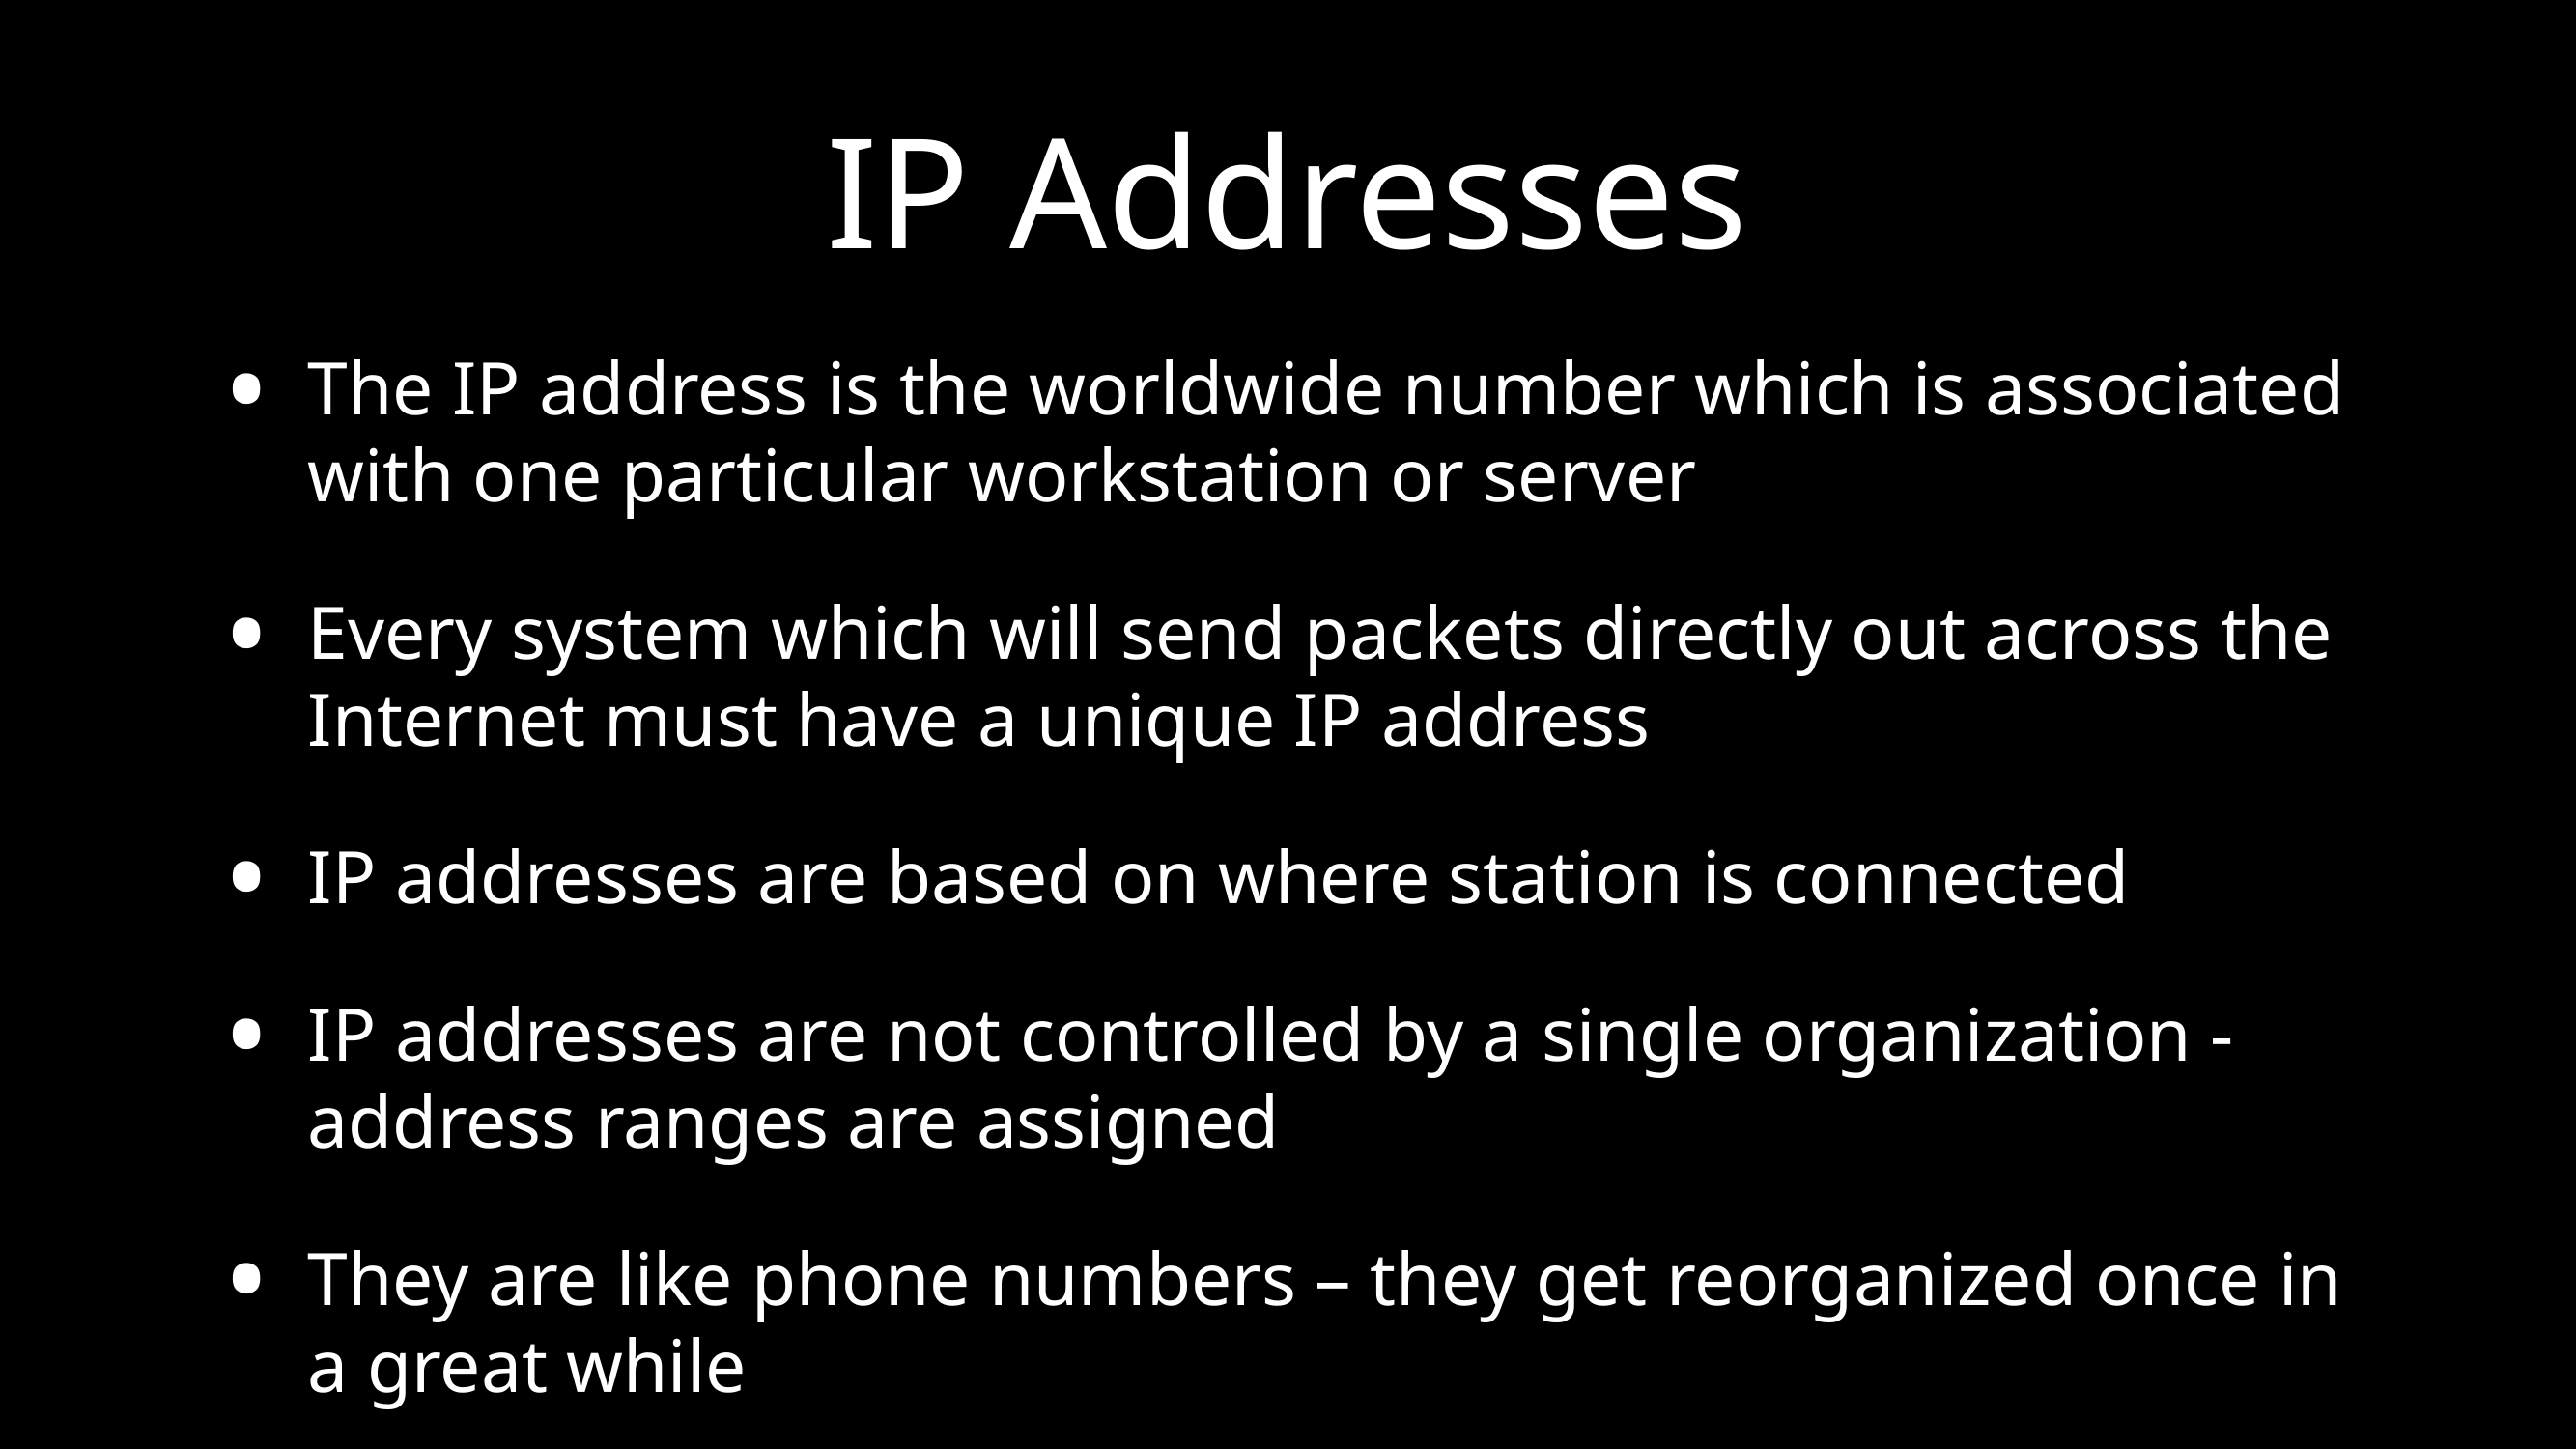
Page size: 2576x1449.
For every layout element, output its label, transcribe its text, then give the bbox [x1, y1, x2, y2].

list The IP address is the worldwide number which is associated with one particular workstation or server Every system which will send packets directly out across the Internet must have a unique IP address IP addresses are based on where station is connected IP addresses are not controlled by a single organization - address ranges are assigned They are like phone numbers – they get reorganized once in a great while [183, 336, 2392, 1413]
title IP Addresses [183, 38, 2392, 336]
